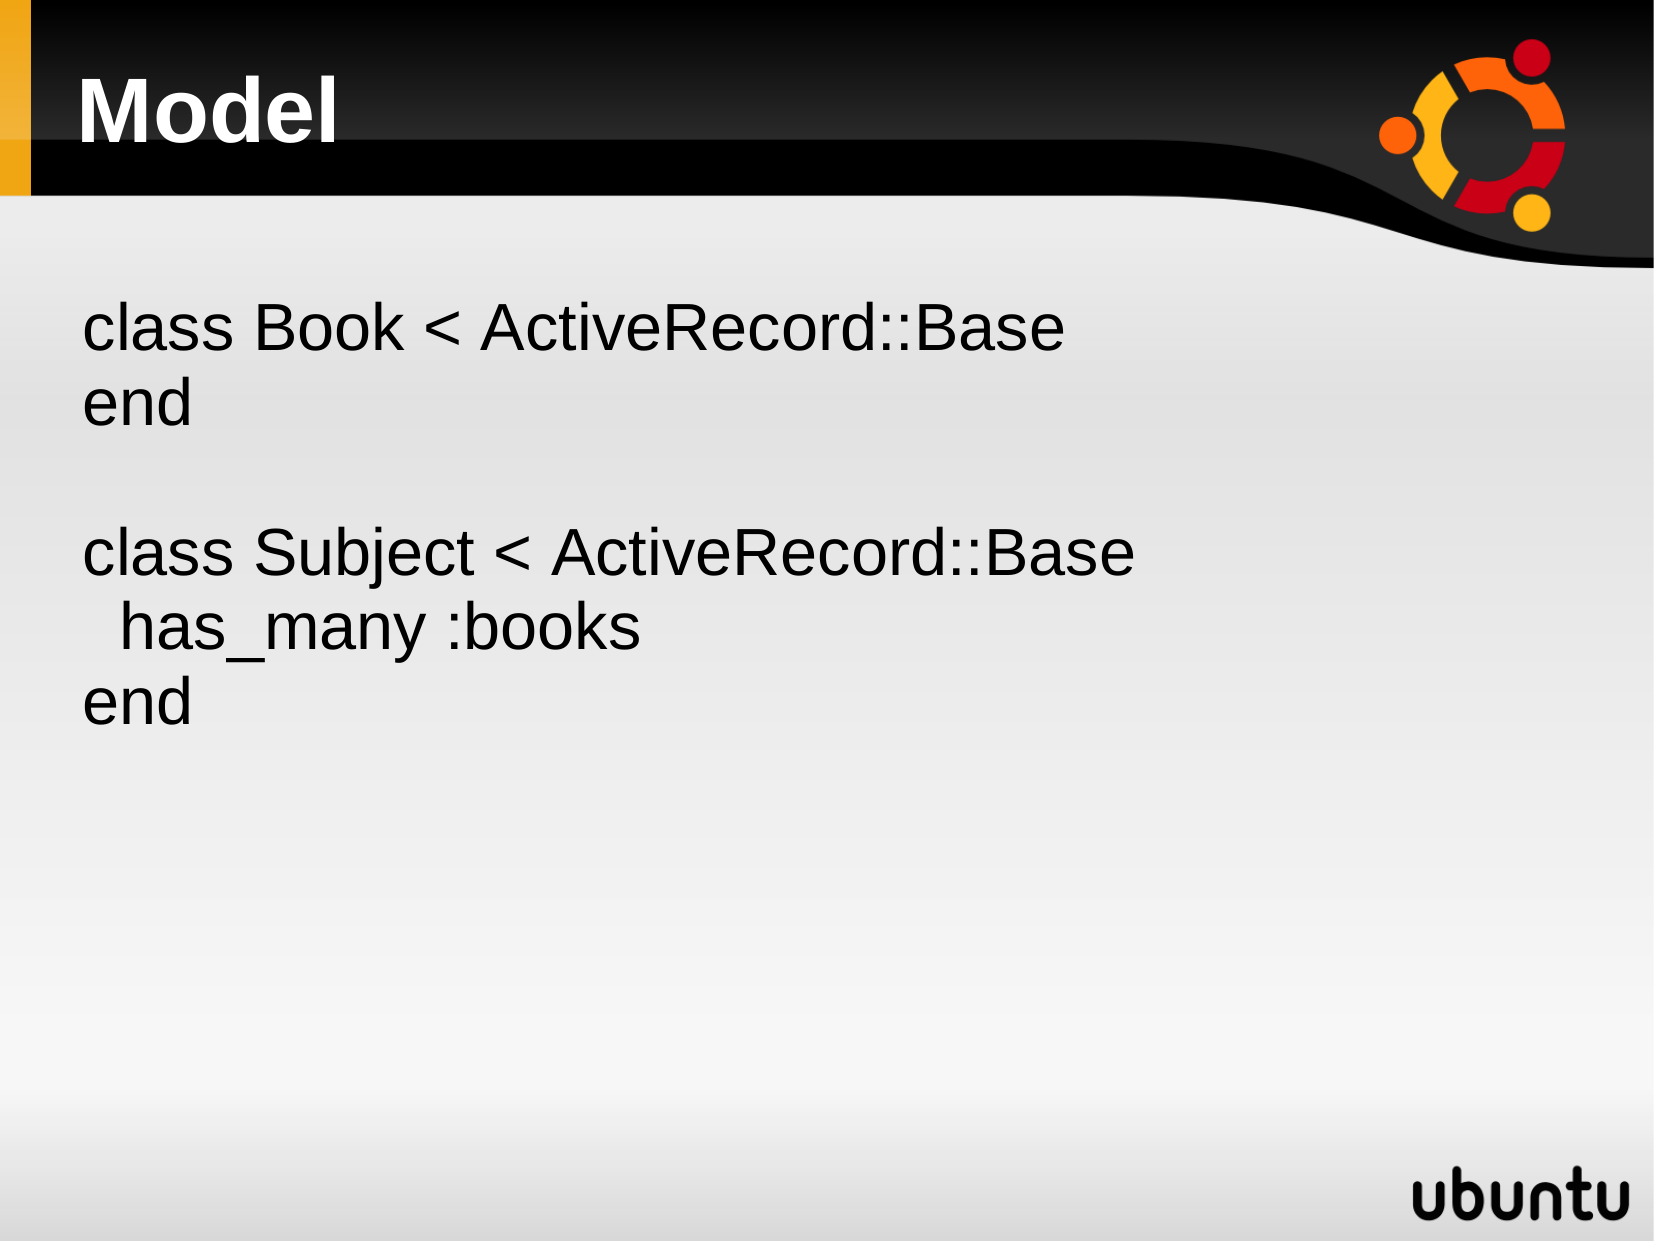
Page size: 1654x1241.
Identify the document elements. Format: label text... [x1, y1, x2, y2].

picture [0, 0, 1654, 1241]
list class Book < ActiveRecord::Base end class Subject < ActiveRecord::Base has_many :books end [82, 290, 1571, 1094]
title Model [76, 14, 1565, 207]
